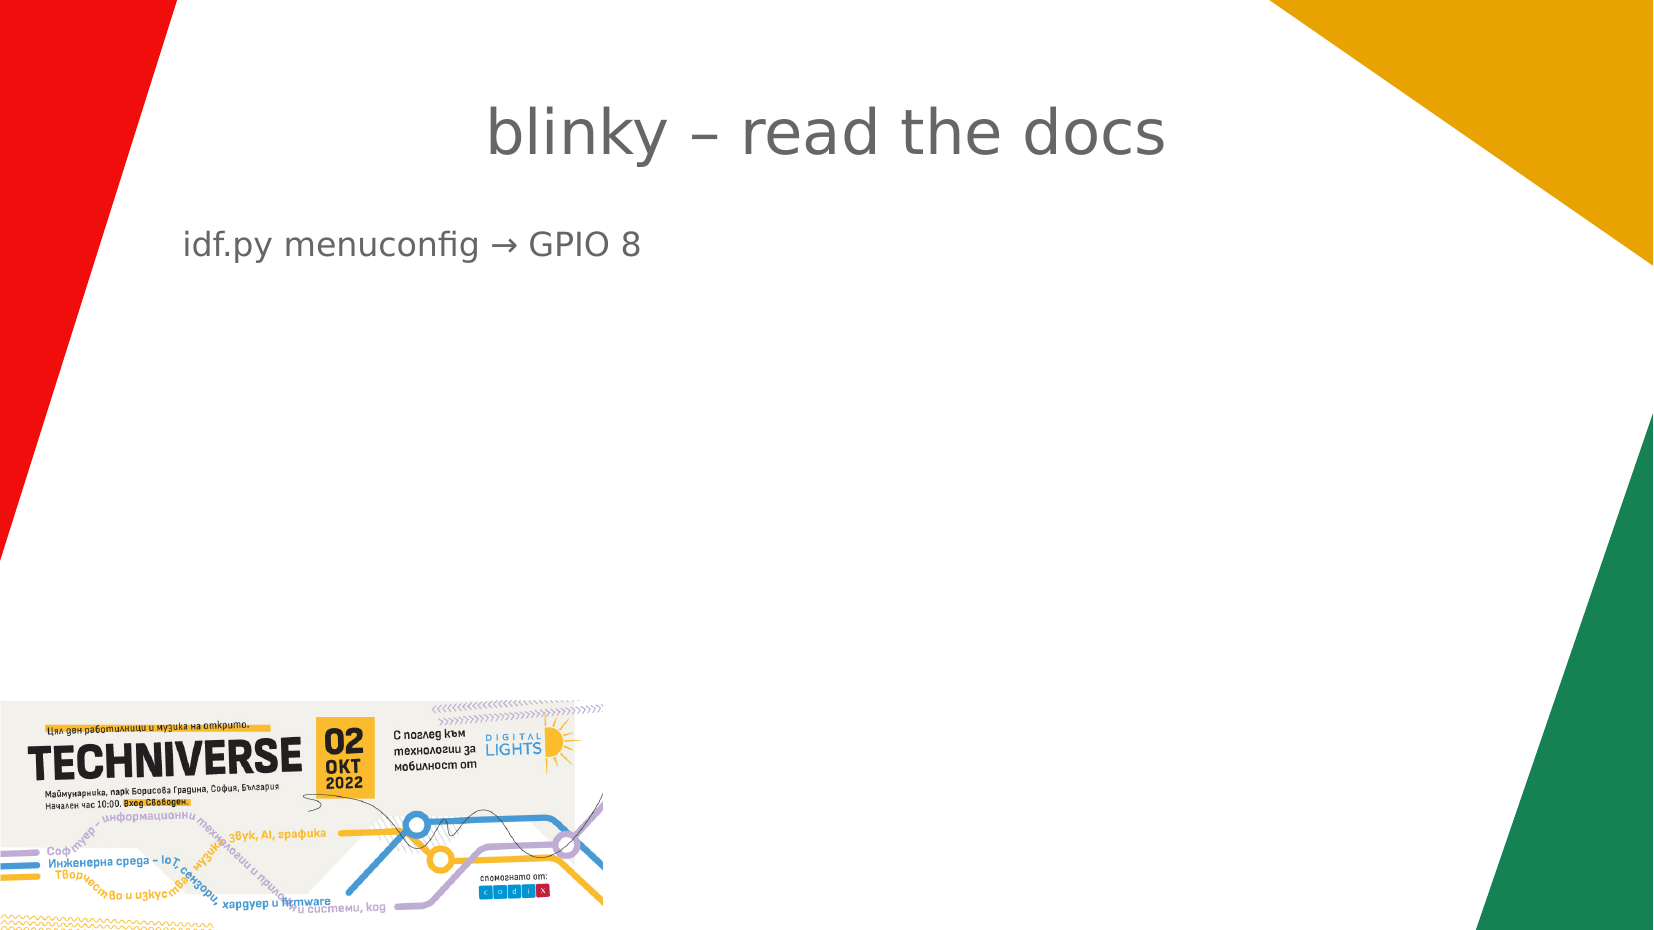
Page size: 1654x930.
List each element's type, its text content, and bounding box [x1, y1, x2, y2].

title idf.py menuconfig → GPIO 8 [150, 190, 676, 301]
picture [0, 700, 603, 930]
title blinky – read the docs [118, 58, 1535, 207]
